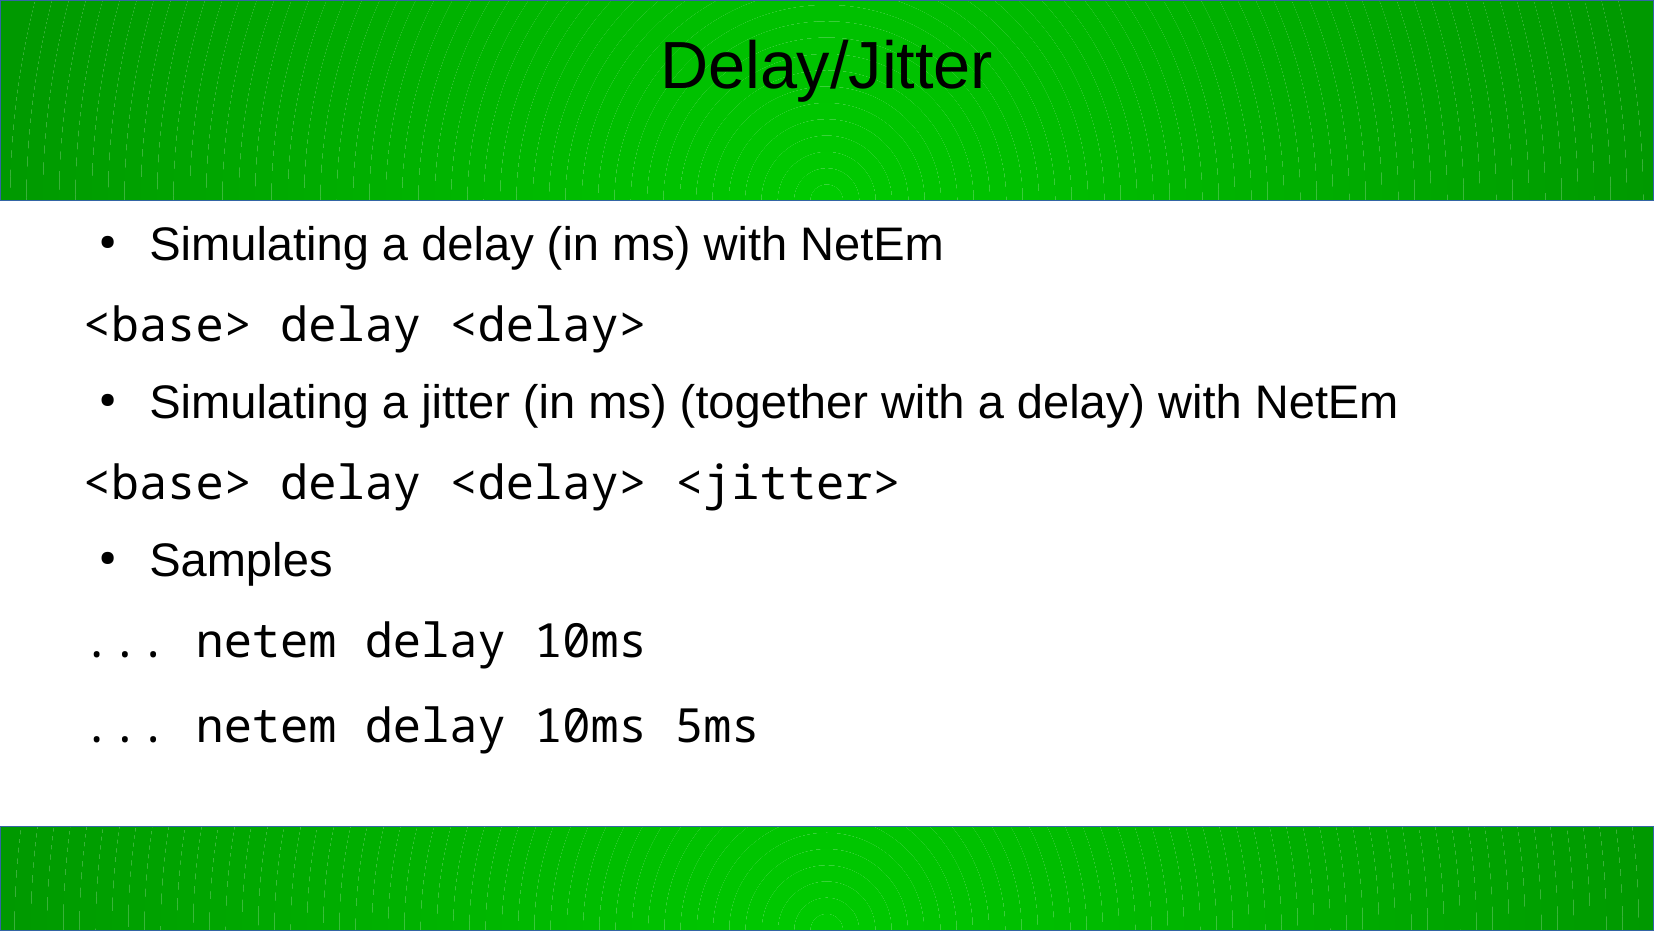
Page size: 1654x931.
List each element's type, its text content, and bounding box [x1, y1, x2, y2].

title Delay/Jitter [82, 0, 1571, 143]
list Simulating a delay (in ms) with NetEm <base> delay <delay> Simulating a jitter (in ms) (together with a delay) with NetEm <base> delay <delay> <jitter> Samples ... netem delay 10ms ... netem delay 10ms 5ms [82, 217, 1571, 758]
